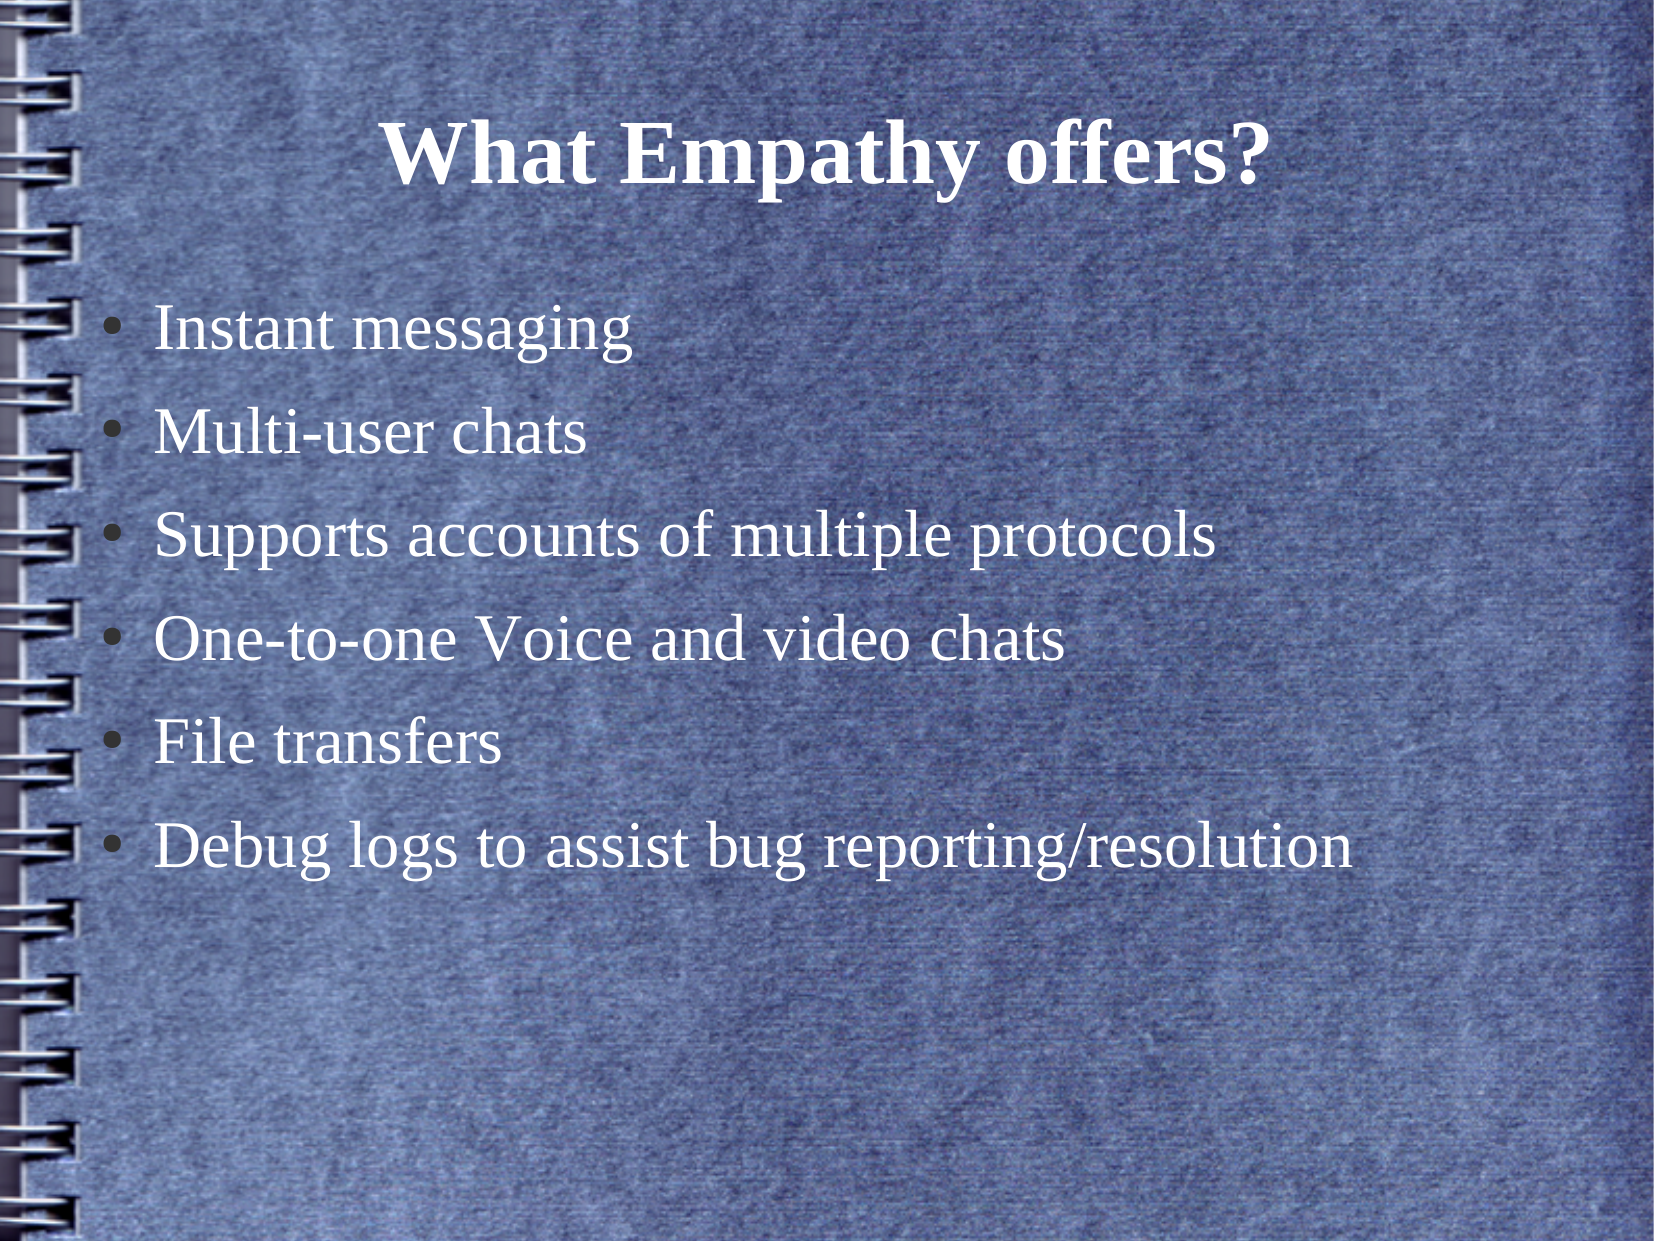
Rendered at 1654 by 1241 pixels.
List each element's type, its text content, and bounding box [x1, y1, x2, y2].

list Instant messaging Multi-user chats Supports accounts of multiple protocols One-to-one Voice and video chats File transfers Debug logs to assist bug reporting/resolution [82, 290, 1571, 1094]
title What Empathy offers? [82, 56, 1571, 250]
picture [0, 0, 1654, 1241]
